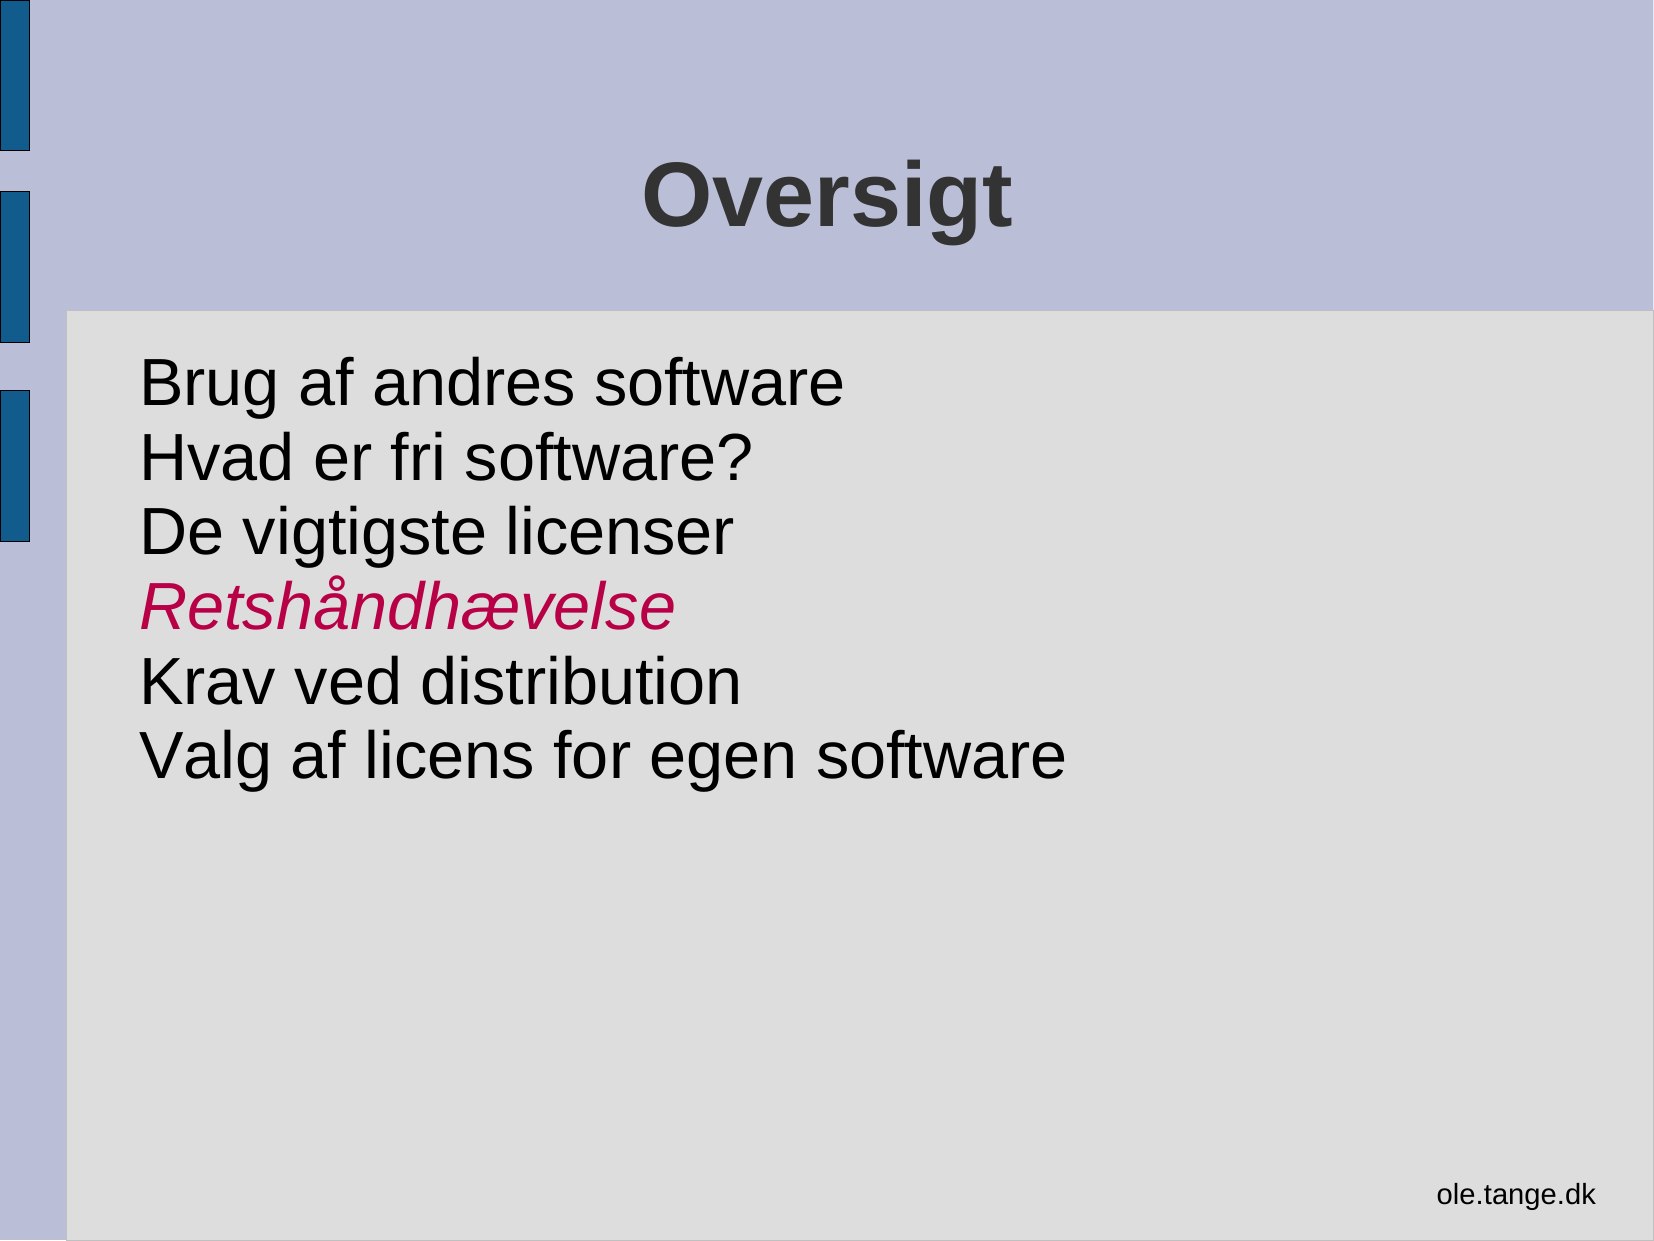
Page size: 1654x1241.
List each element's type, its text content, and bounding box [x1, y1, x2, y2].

title Oversigt [121, 91, 1534, 299]
list Brug af andres software Hvad er fri software? De vigtigste licenser Retshåndhævelse Krav ved distribution Valg af licens for egen software [121, 344, 1534, 1127]
